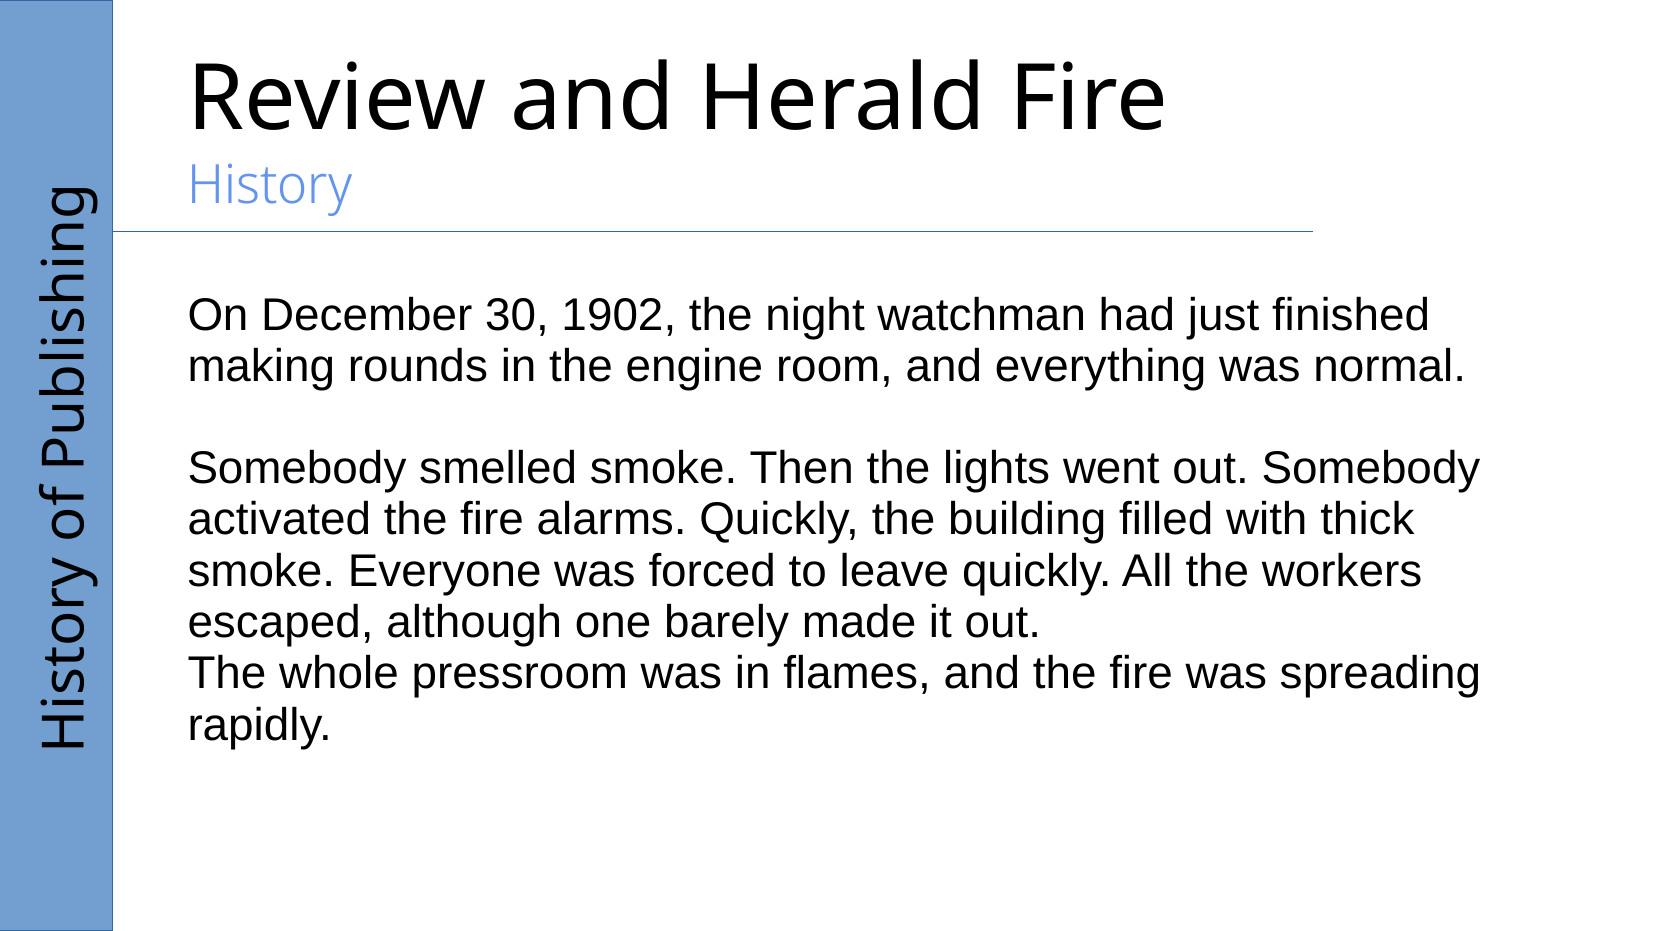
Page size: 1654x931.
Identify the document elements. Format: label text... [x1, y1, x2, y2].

title History [187, 125, 1571, 239]
text_box History of Publishing [13, 37, 105, 901]
text_box [0, 0, 113, 931]
subtitle On December 30, 1902, the night watchman had just finished making rounds in the engine room, and everything was normal. Somebody smelled smoke. Then the lights went out. Somebody activated the fire alarms. Quickly, the building filled with thick smoke. Everyone was forced to leave quickly. All the workers escaped, although one barely made it out. The whole pressroom was in flames, and the fire was spreading rapidly. [187, 288, 1571, 877]
title Review and Herald Fire [187, 33, 1571, 125]
